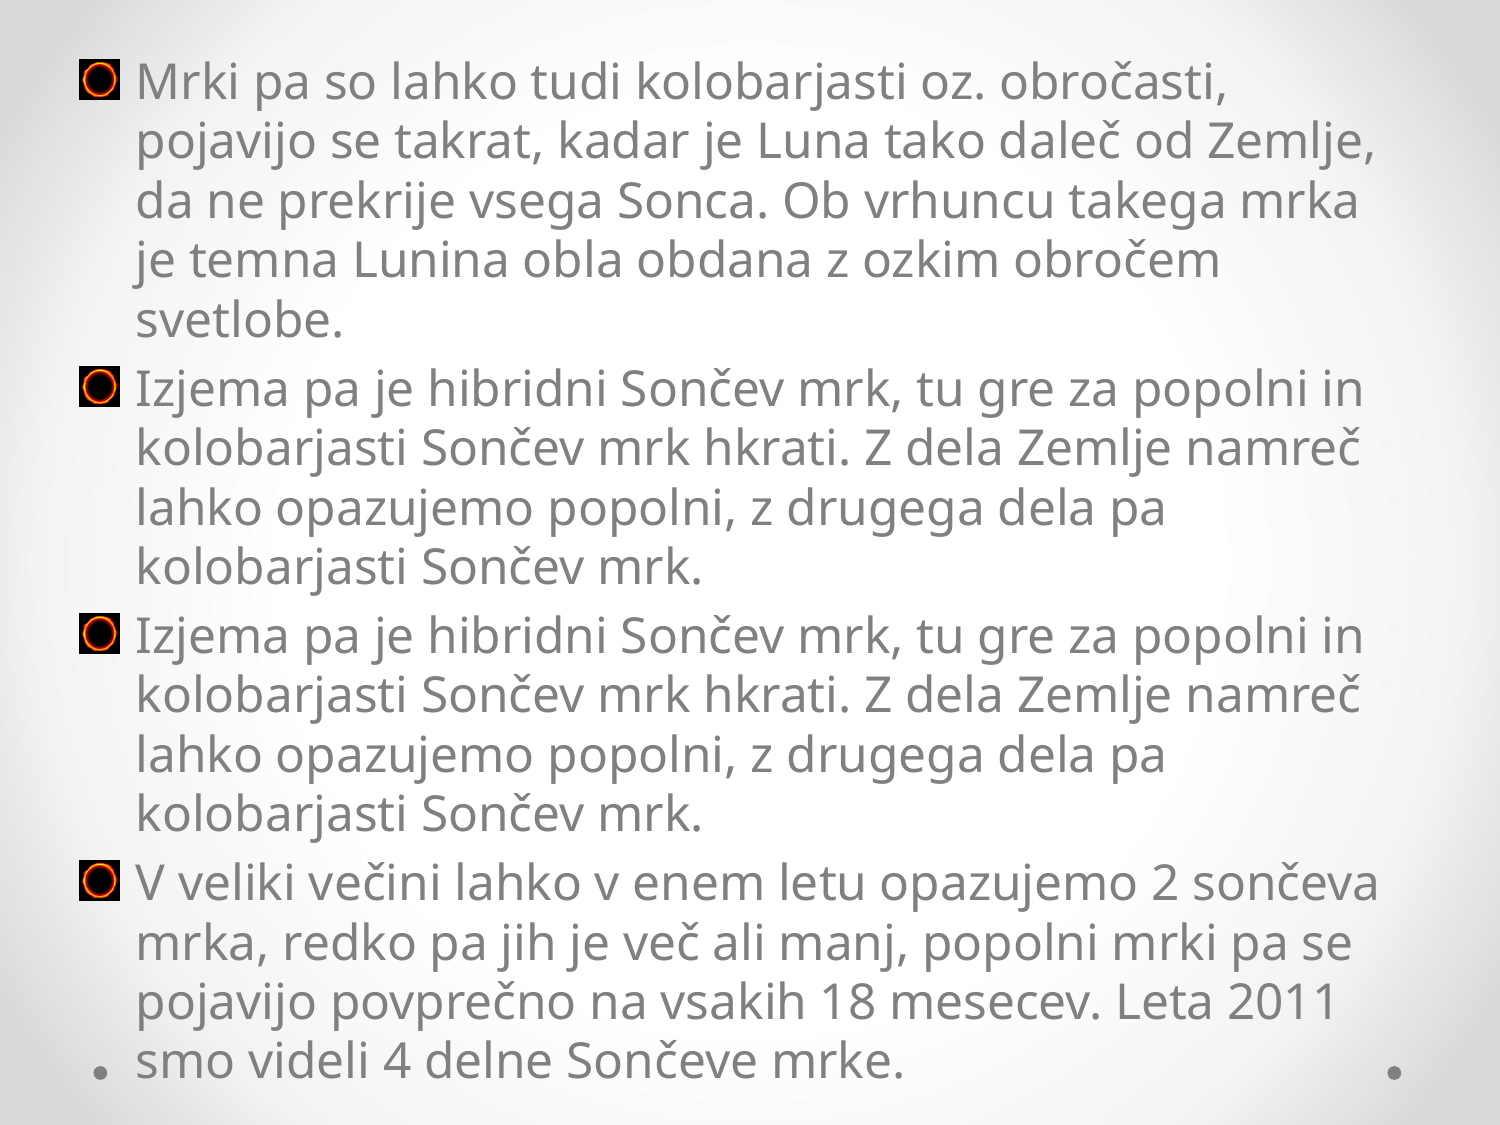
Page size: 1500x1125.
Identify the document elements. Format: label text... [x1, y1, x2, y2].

picture [0, 0, 1500, 1125]
list Mrki pa so lahko tudi kolobarjasti oz. obročasti, pojavijo se takrat, kadar je Luna tako daleč od Zemlje, da ne prekrije vsega Sonca. Ob vrhuncu takega mrka je temna Lunina obla obdana z ozkim obročem svetlobe. Izjema pa je hibridni Sončev mrk, tu gre za popolni in kolobarjasti Sončev mrk hkrati. Z dela Zemlje namreč lahko opazujemo popolni, z drugega dela pa kolobarjasti Sončev mrk. Izjema pa je hibridni Sončev mrk, tu gre za popolni in kolobarjasti Sončev mrk hkrati. Z dela Zemlje namreč lahko opazujemo popolni, z drugega dela pa kolobarjasti Sončev mrk. V veliki večini lahko v enem letu opazujemo 2 sončeva mrka, redko pa jih je več ali manj, popolni mrki pa se pojavijo povprečno na vsakih 18 mesecev. Leta 2011 smo videli 4 delne Sončeve mrke. [64, 42, 1415, 1102]
